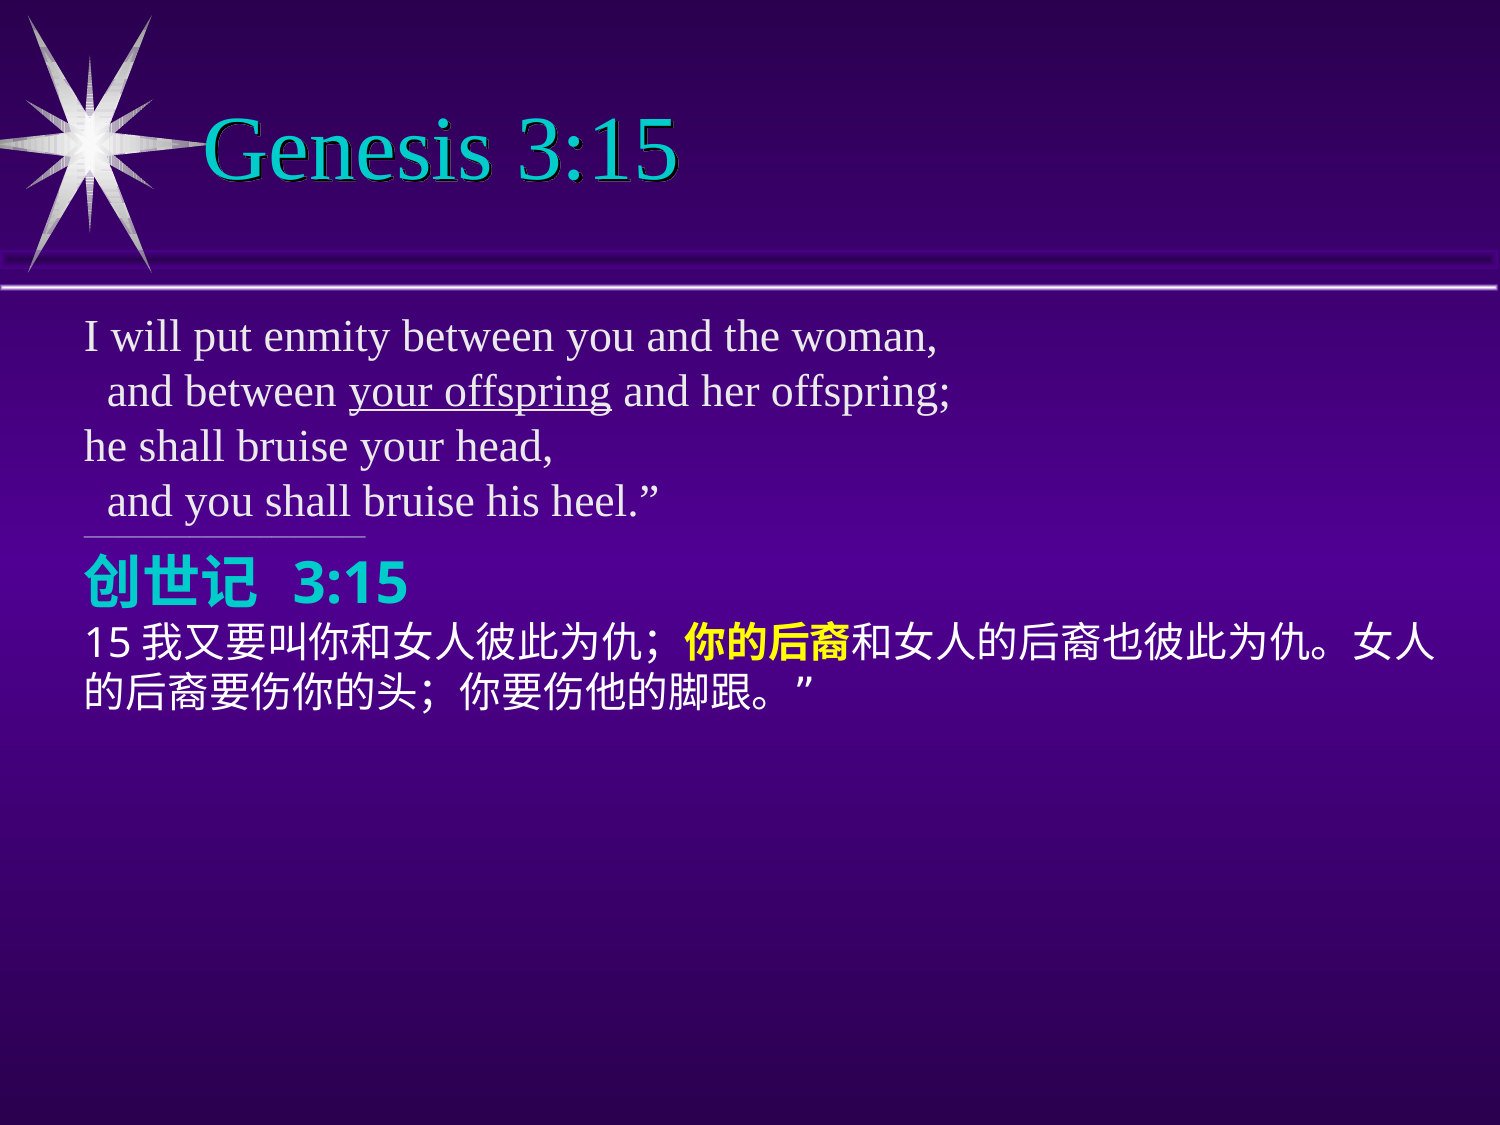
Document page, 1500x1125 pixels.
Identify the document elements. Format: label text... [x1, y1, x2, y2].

text_box I will put enmity between you and the woman, and between your offspring and her offspring; he shall bruise your head, and you shall bruise his heel.” ──────────────────────── 创世记 3:15 15我又要叫你和女人彼此为仇；你的后裔和女人的后裔也彼此为仇。女人的后裔要伤你的头；你要伤他的脚跟。” [69, 298, 1463, 1103]
title Genesis 3:15 [187, 56, 1463, 244]
